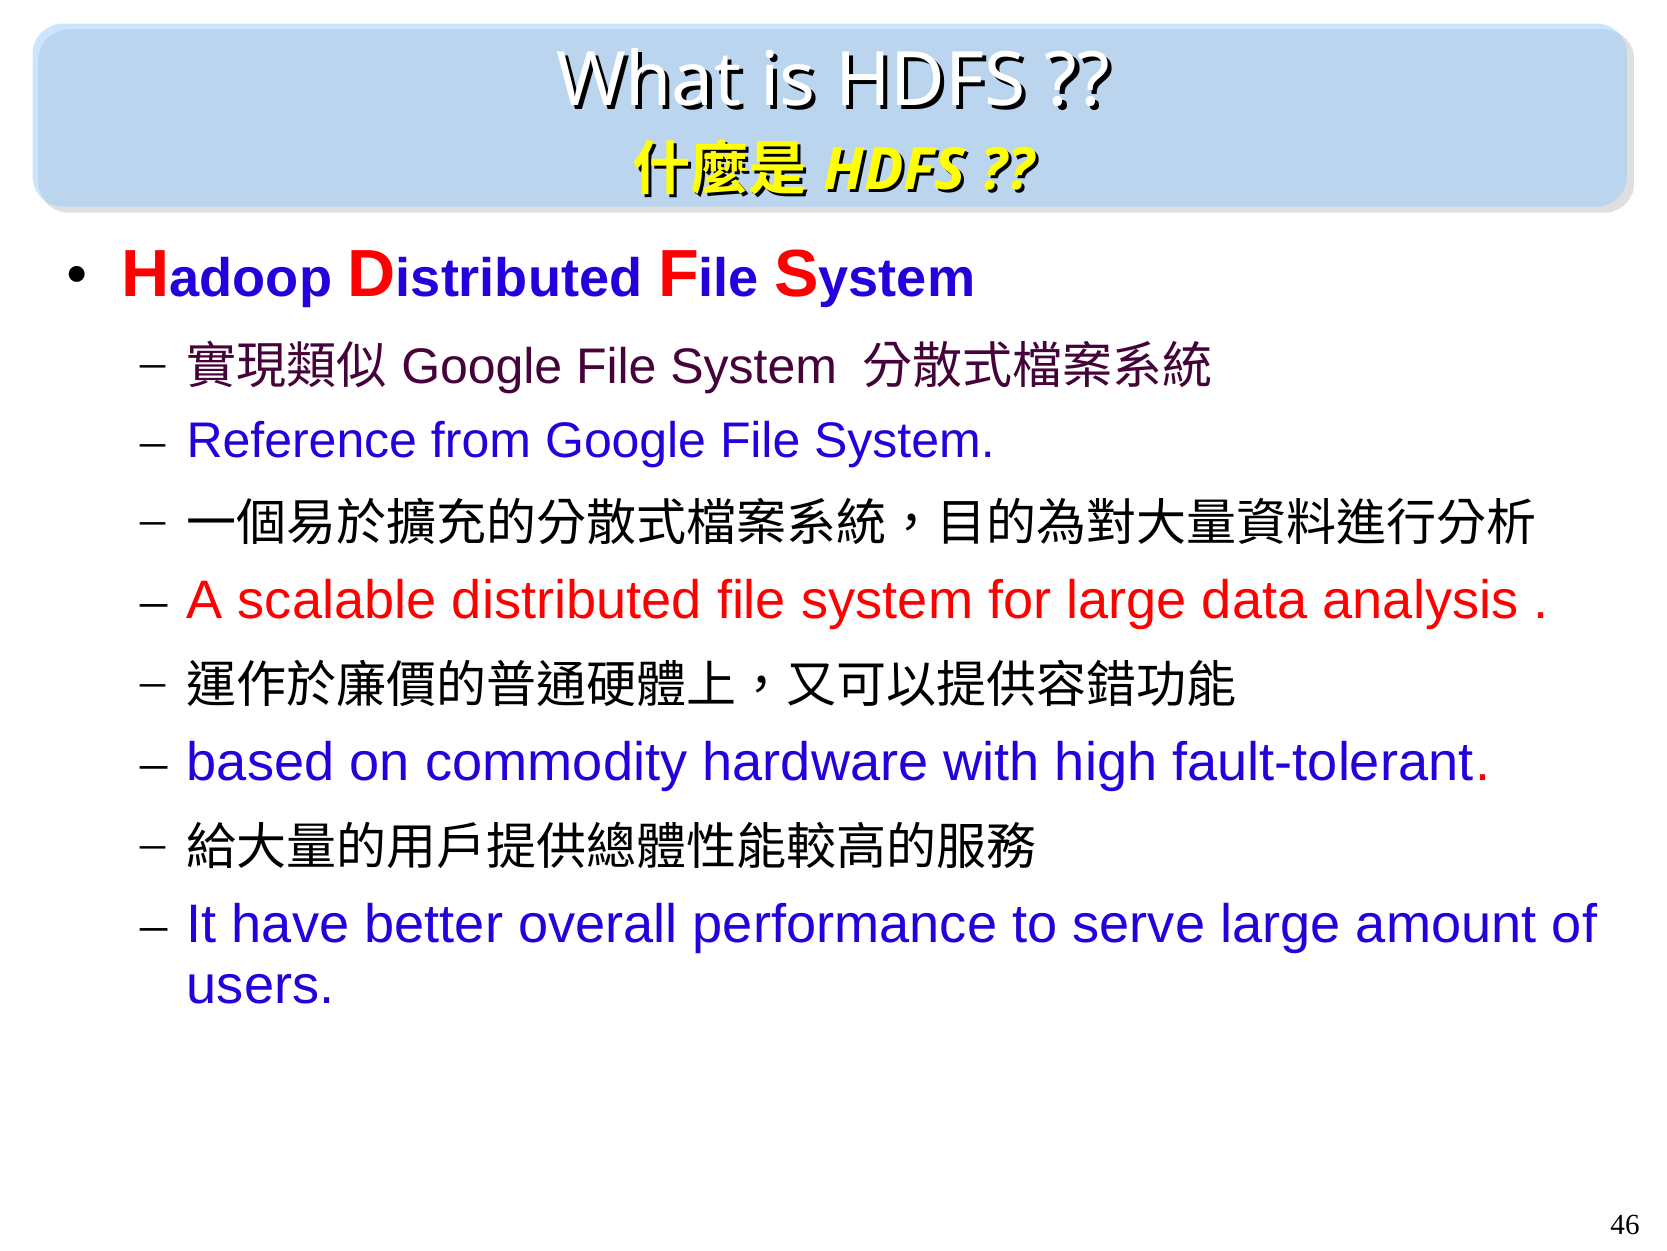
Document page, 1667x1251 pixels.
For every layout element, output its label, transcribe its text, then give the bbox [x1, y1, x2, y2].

text_box [1542, 23, 1628, 207]
text_box [32, 23, 124, 207]
title What is HDFS ?? 什麼是HDFS ?? [124, 20, 1542, 213]
list Hadoop Distributed File System 實現類似Google File System 分散式檔案系統 Reference from Google File System. 一個易於擴充的分散式檔案系統，目的為對大量資料進行分析 A scalable distributed file system for large data analysis . 運作於廉價的普通硬體上，又可以提供容錯功能 based on commodity hardware with high fault-tolerant. 給大量的用戶提供總體性能較高的服務 It have better overall performance to serve large amount of users. [64, 236, 1613, 1208]
